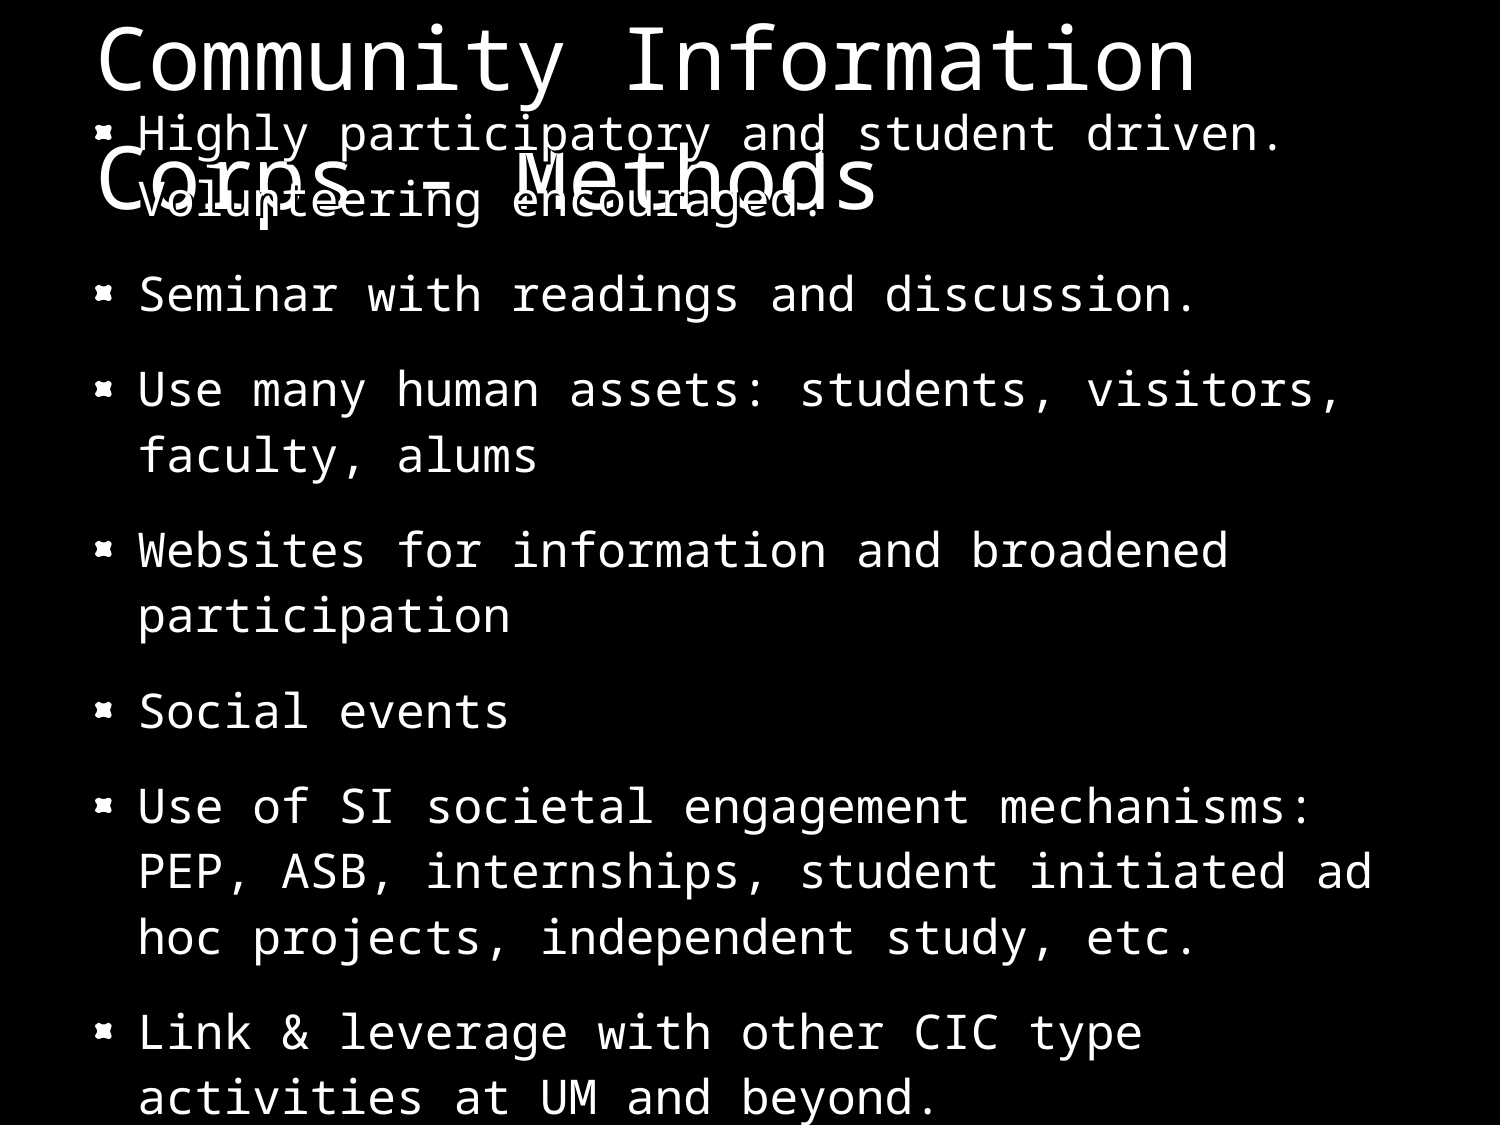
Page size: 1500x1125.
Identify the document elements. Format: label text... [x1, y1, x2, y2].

picture [95, 124, 112, 140]
title Community Information Corps - Methods [90, 0, 1409, 190]
list Highly participatory and student driven. Volunteering encouraged. Seminar with readings and discussion. Use many human assets: students, visitors, faculty, alums Websites for information and broadened participation Social events Use of SI societal engagement mechanisms: PEP, ASB, internships, student initiated ad hoc projects, independent study, etc. Link & leverage with other CIC type activities at UM and beyond. [90, 190, 1409, 1038]
